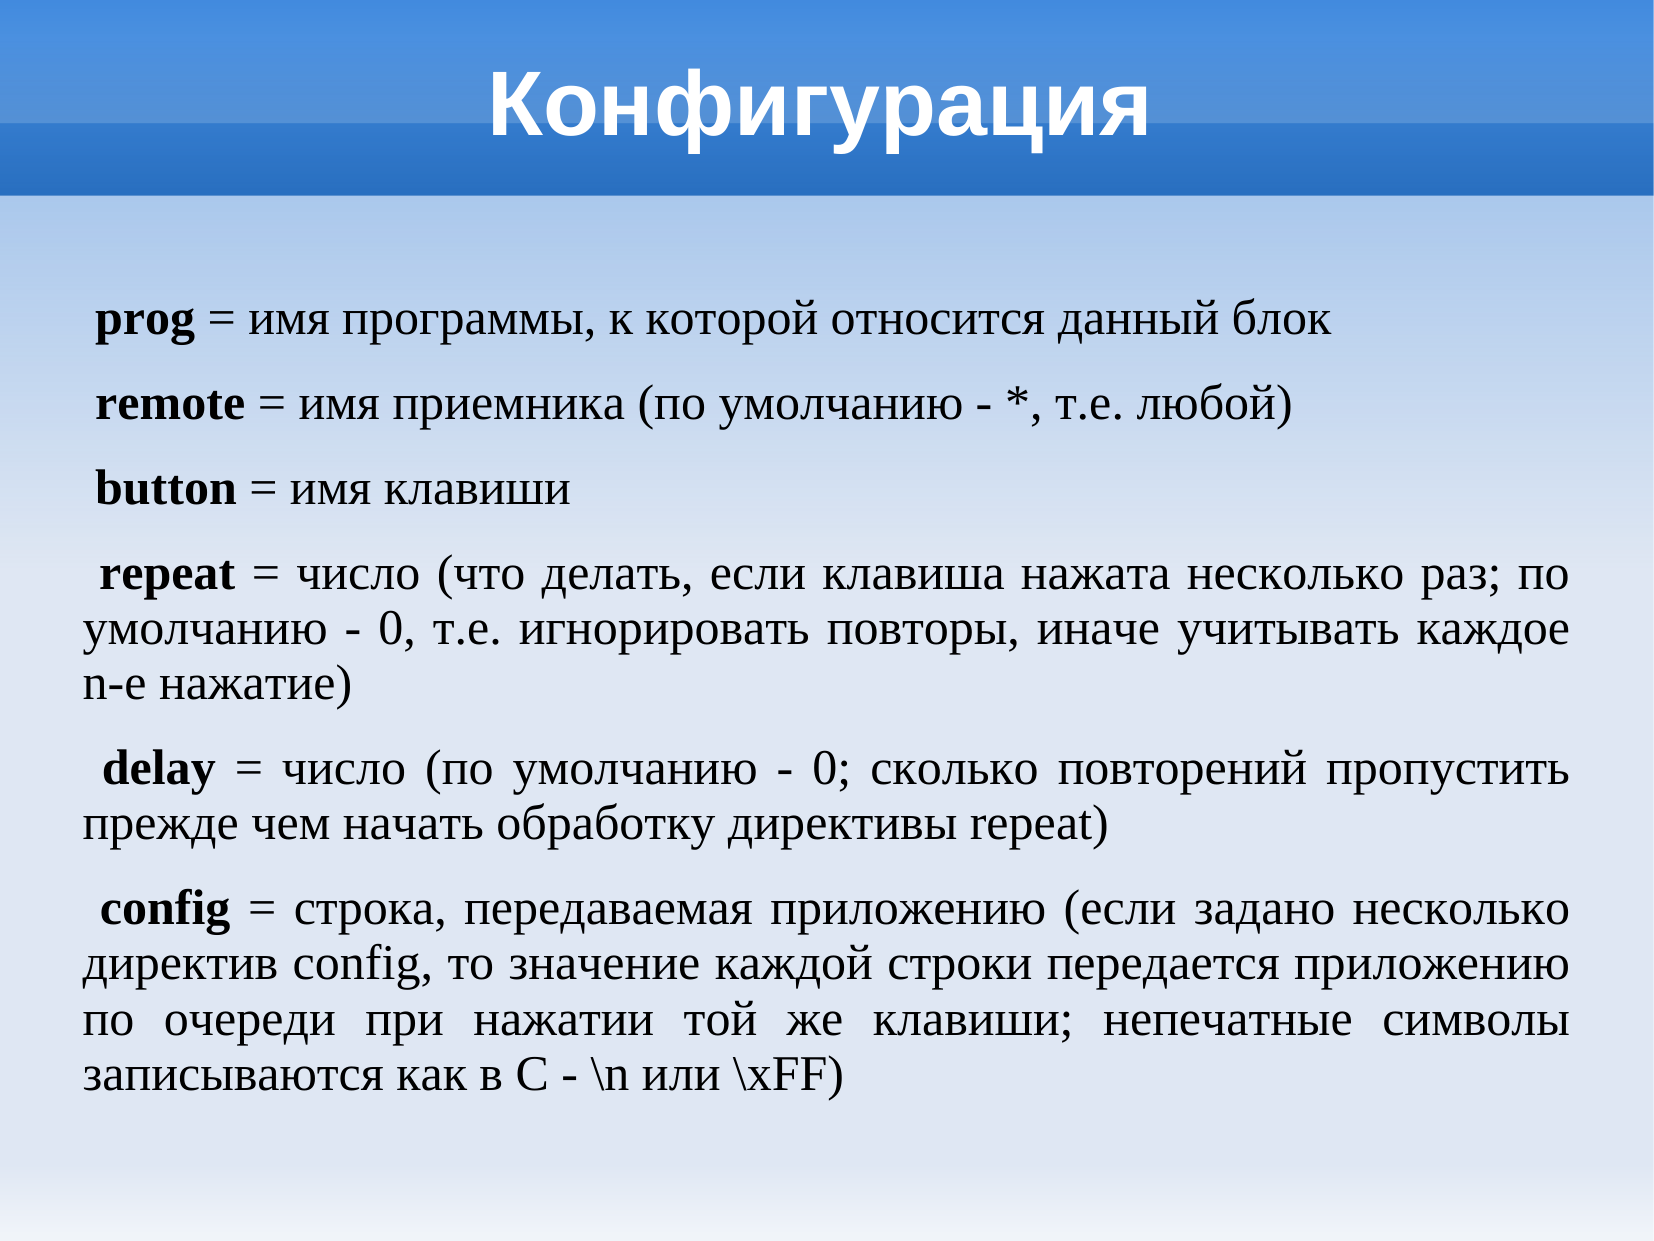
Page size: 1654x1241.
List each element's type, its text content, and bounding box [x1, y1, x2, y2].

title Конфигурация [76, 7, 1565, 200]
list prog = имя программы, к которой относится данный блок remote = имя приемника (по умолчанию - *, т.е. любой) button = имя клавиши repeat = число (что делать, если клавиша нажата несколько раз; по умолчанию - 0, т.е. игнорировать повторы, иначе учитывать каждое n-е нажатие) delay = число (по умолчанию - 0; сколько повторений пропустить прежде чем начать обработку директивы repeat) config = строка, передаваемая приложению (если задано несколько директив config, то значение каждой строки передается приложению по очереди при нажатии той же клавиши; непечатные символы записываются как в C - \n или \xFF) [82, 290, 1571, 1102]
picture [0, 0, 1654, 1241]
